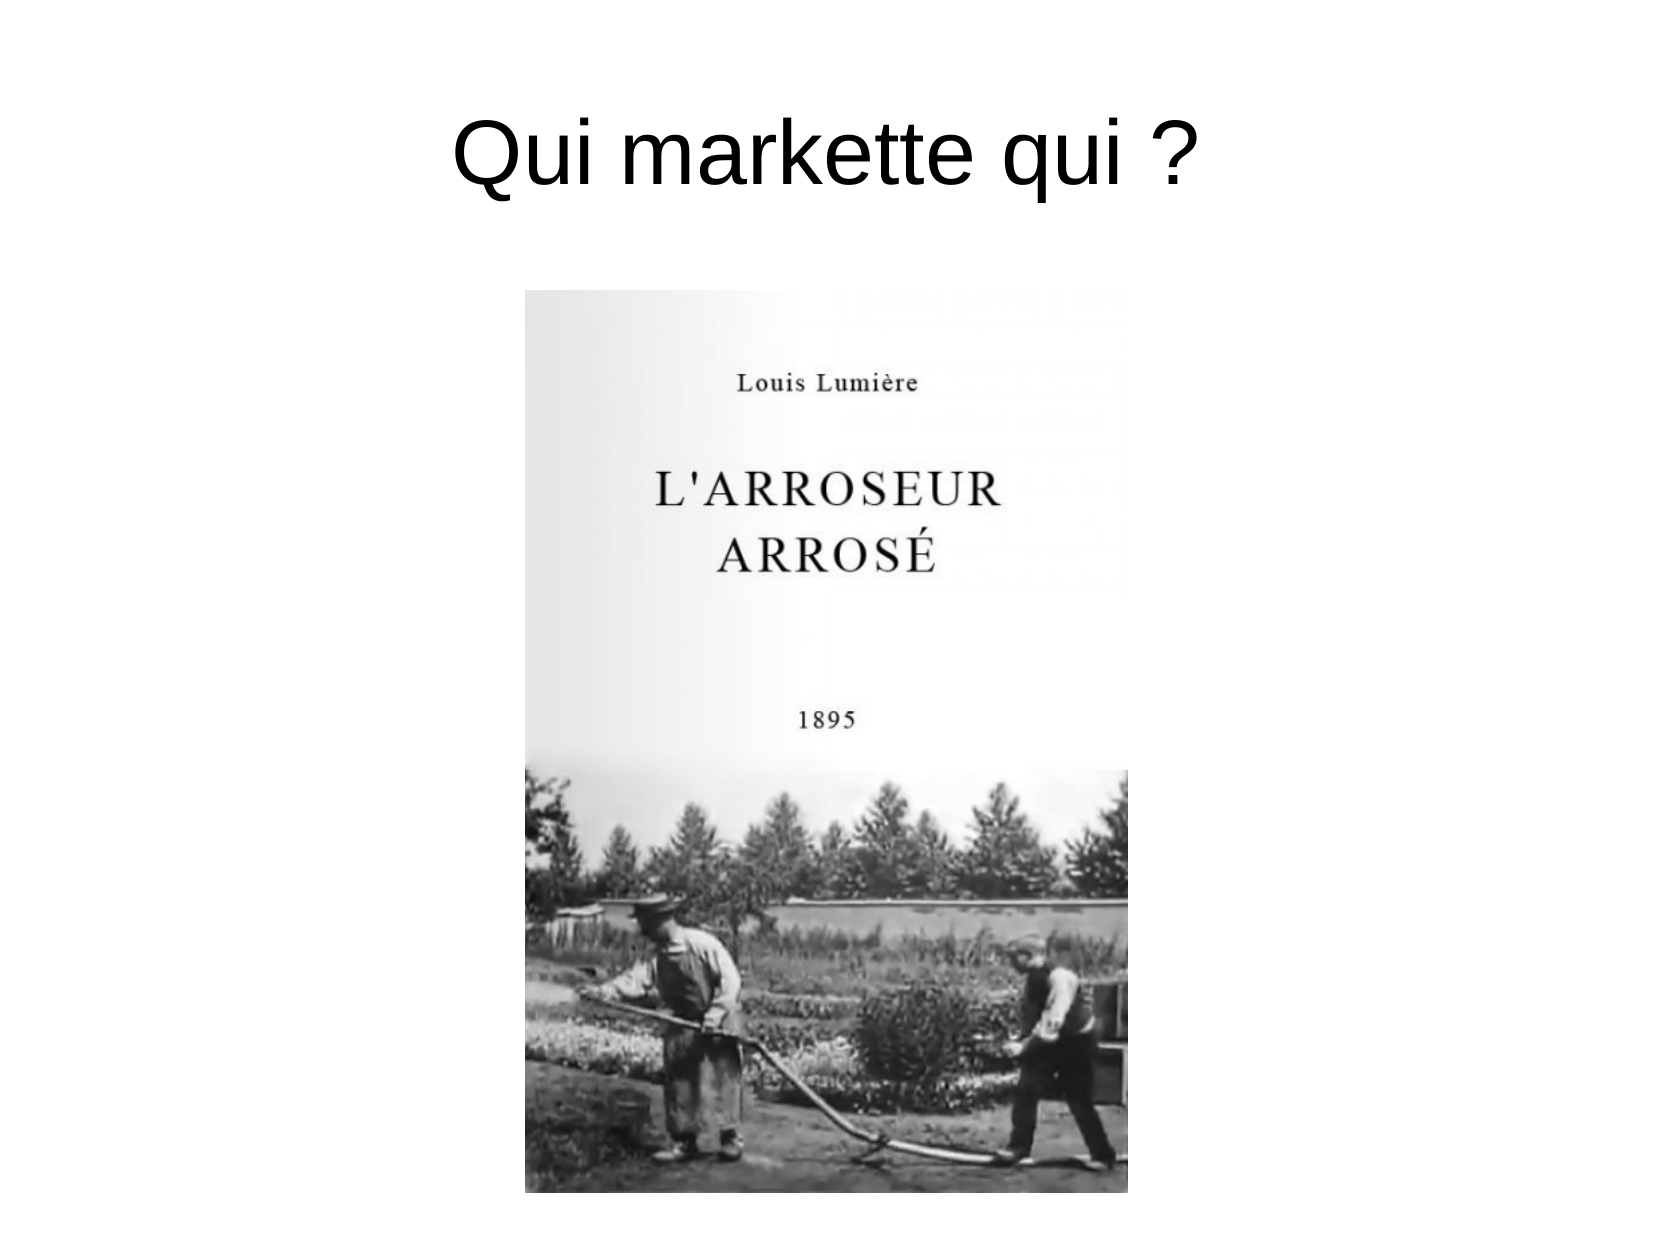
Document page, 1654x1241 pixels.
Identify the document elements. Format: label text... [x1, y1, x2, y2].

picture [525, 290, 1128, 1193]
title Qui markette qui ? [82, 49, 1571, 257]
